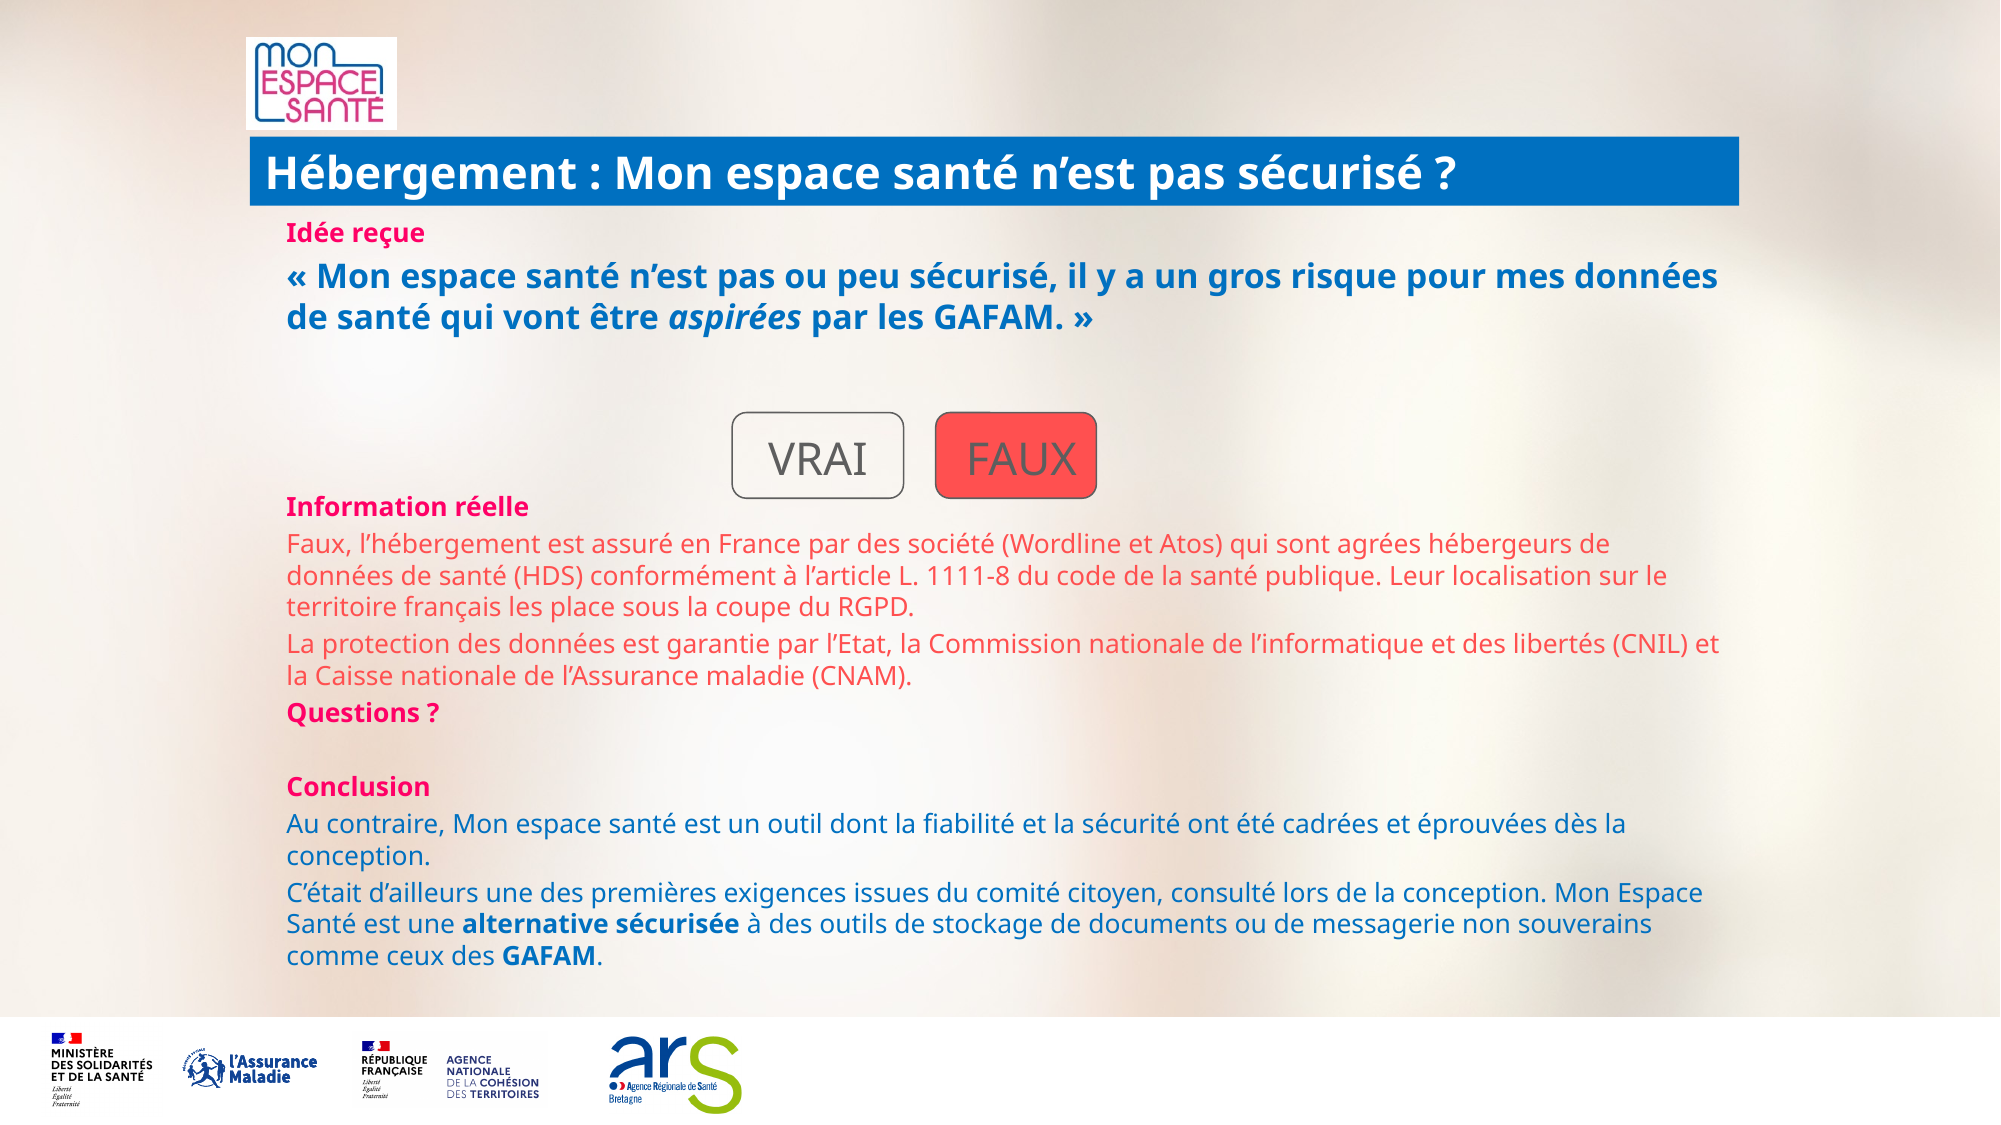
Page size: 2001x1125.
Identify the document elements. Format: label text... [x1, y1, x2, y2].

text_box VRAI [721, 423, 914, 493]
text_box [939, 493, 1094, 499]
picture [352, 1031, 548, 1108]
text_box [936, 412, 1096, 423]
picture [0, 0, 2000, 1017]
text_box FAUX [914, 423, 1129, 493]
text_box Hébergement : Mon espace santé n’est pas sécurisé ? [249, 136, 1740, 206]
picture [609, 1036, 742, 1114]
picture [41, 1022, 163, 1117]
text_box Idée reçue « Mon espace santé n’est pas ou peu sécurisé, il y a un gros risque pour mes données de santé qui vont être aspirées par les GAFAM. » Information réelle Faux, l’hébergement est assuré en France par des société (Wordline et Atos) qui sont agrées hébergeurs de données de santé (HDS) conformément à l’article L. 1111-8 du code de la santé publique. Leur localisation sur le territoire français les place sous la coupe du RGPD. La protection des données est garantie par l’Etat, la Commission nationale de l’informatique et des libertés (CNIL) et la Caisse nationale de l’Assurance maladie (CNAM). Questions ? Conclusion Au contraire, Mon espace santé est un outil dont la fiabilité et la sécurité ont été cadrées et éprouvées dès la conception. C’était d’ailleurs une des premières exigences issues du comité citoyen, consulté lors de la conception. Mon Espace Santé est une alternative sécurisée à des outils de stockage de documents ou de messagerie non souverains comme ceux des GAFAM. [271, 208, 1739, 859]
